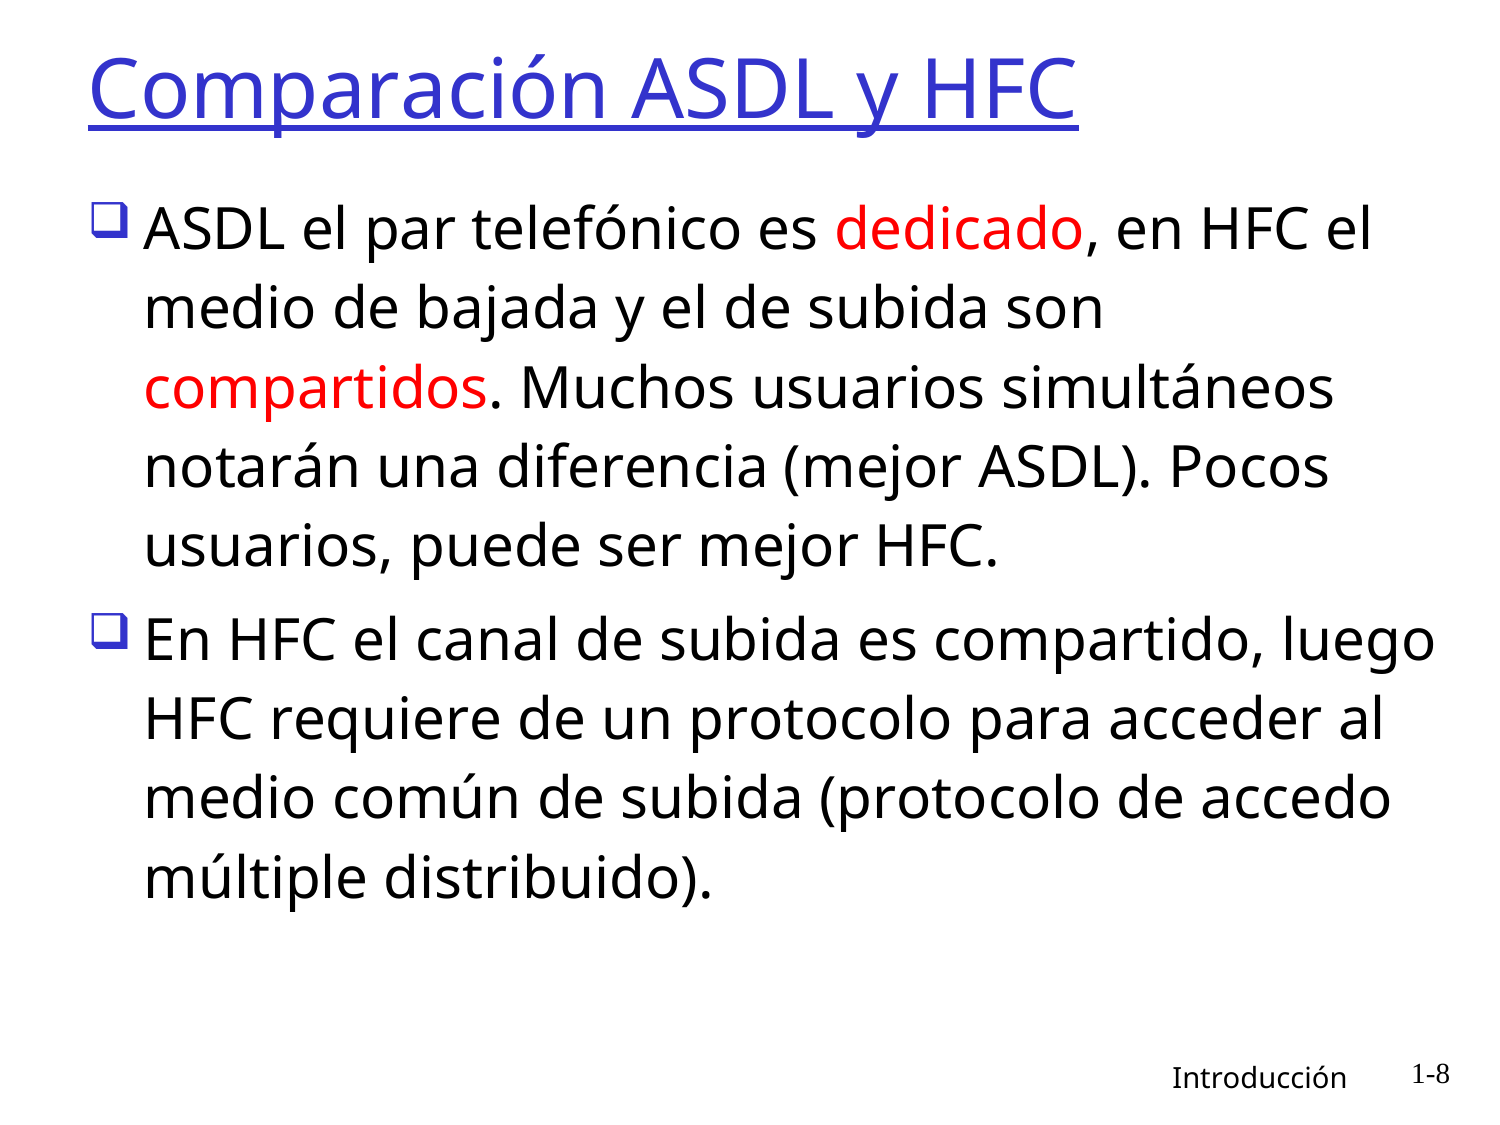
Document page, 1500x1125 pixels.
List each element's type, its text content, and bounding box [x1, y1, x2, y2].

list ASDL el par telefónico es dedicado, en HFC el medio de bajada y el de subida son compartidos. Muchos usuarios simultáneos notarán una diferencia (mejor ASDL). Pocos usuarios, puede ser mejor HFC. En HFC el canal de subida es compartido, luego HFC requiere de un protocolo para acceder al medio común de subida (protocolo de accedo múltiple distribuido). [87, 187, 1463, 1026]
title Comparación ASDL y HFC [87, 23, 1463, 150]
